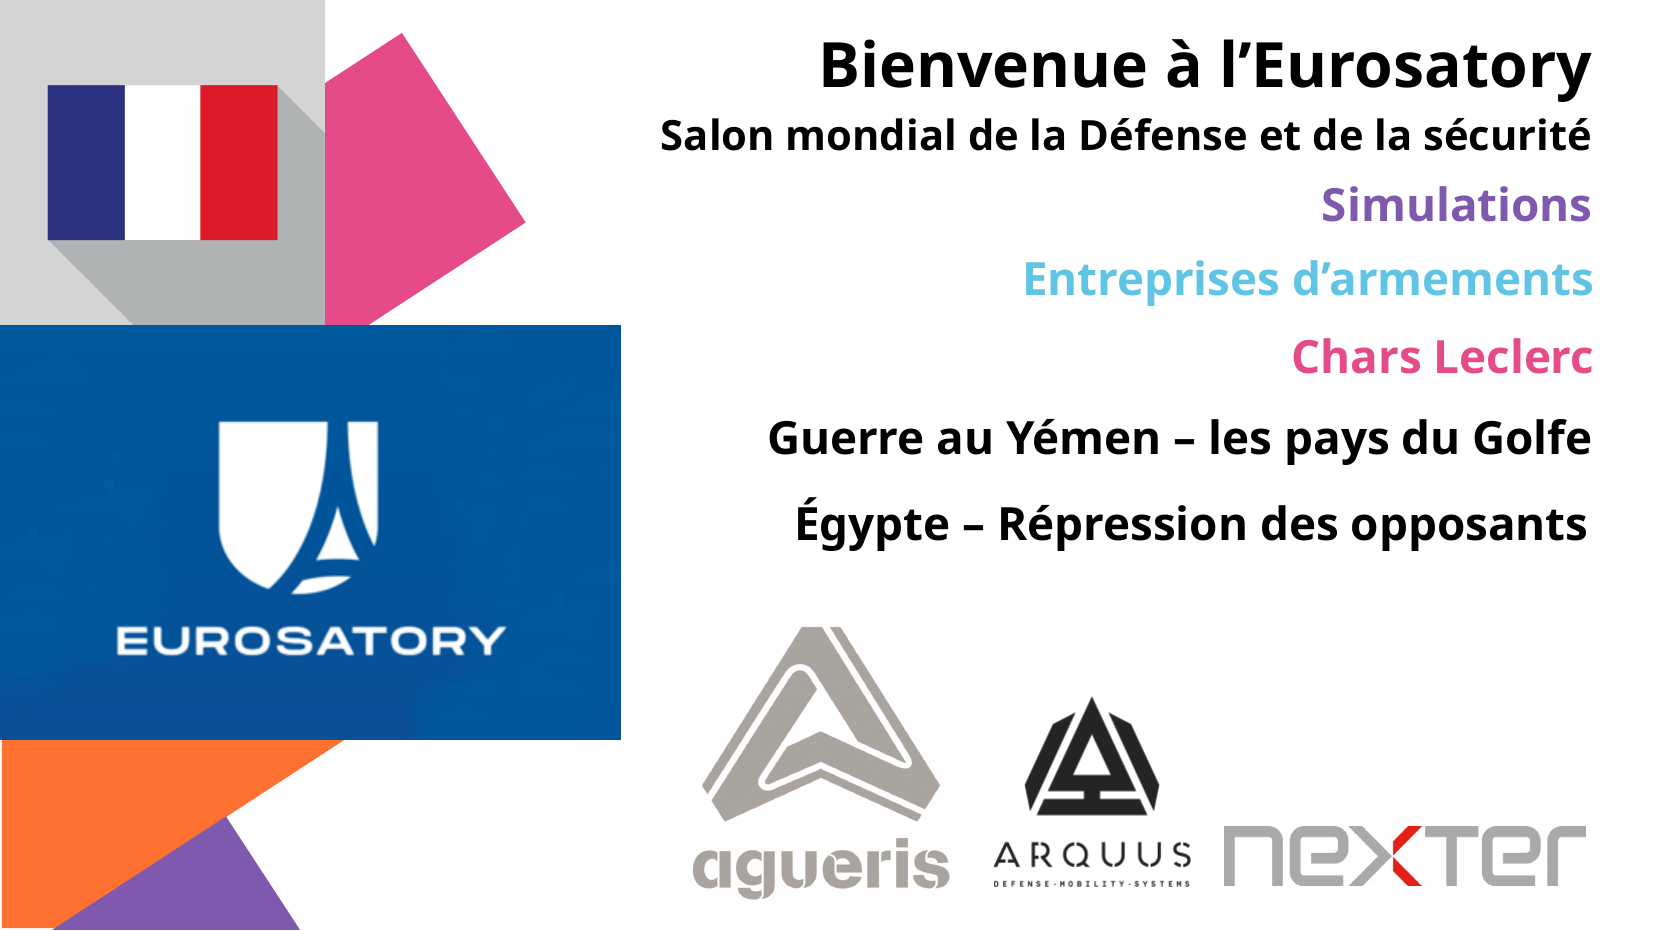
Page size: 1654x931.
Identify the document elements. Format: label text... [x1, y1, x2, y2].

title Entreprises d’armements [531, 230, 1595, 318]
title Égypte – Répression des opposants [738, 484, 1589, 562]
picture [0, 0, 621, 740]
title Bienvenue à l’Eurosatory Salon mondial de la Défense et de la sécurité [354, 20, 1593, 163]
title Simulations [531, 172, 1593, 230]
picture [643, 597, 1586, 931]
title Chars Leclerc [325, 318, 1595, 394]
title Guerre au Yémen – les pays du Golfe [655, 382, 1593, 491]
